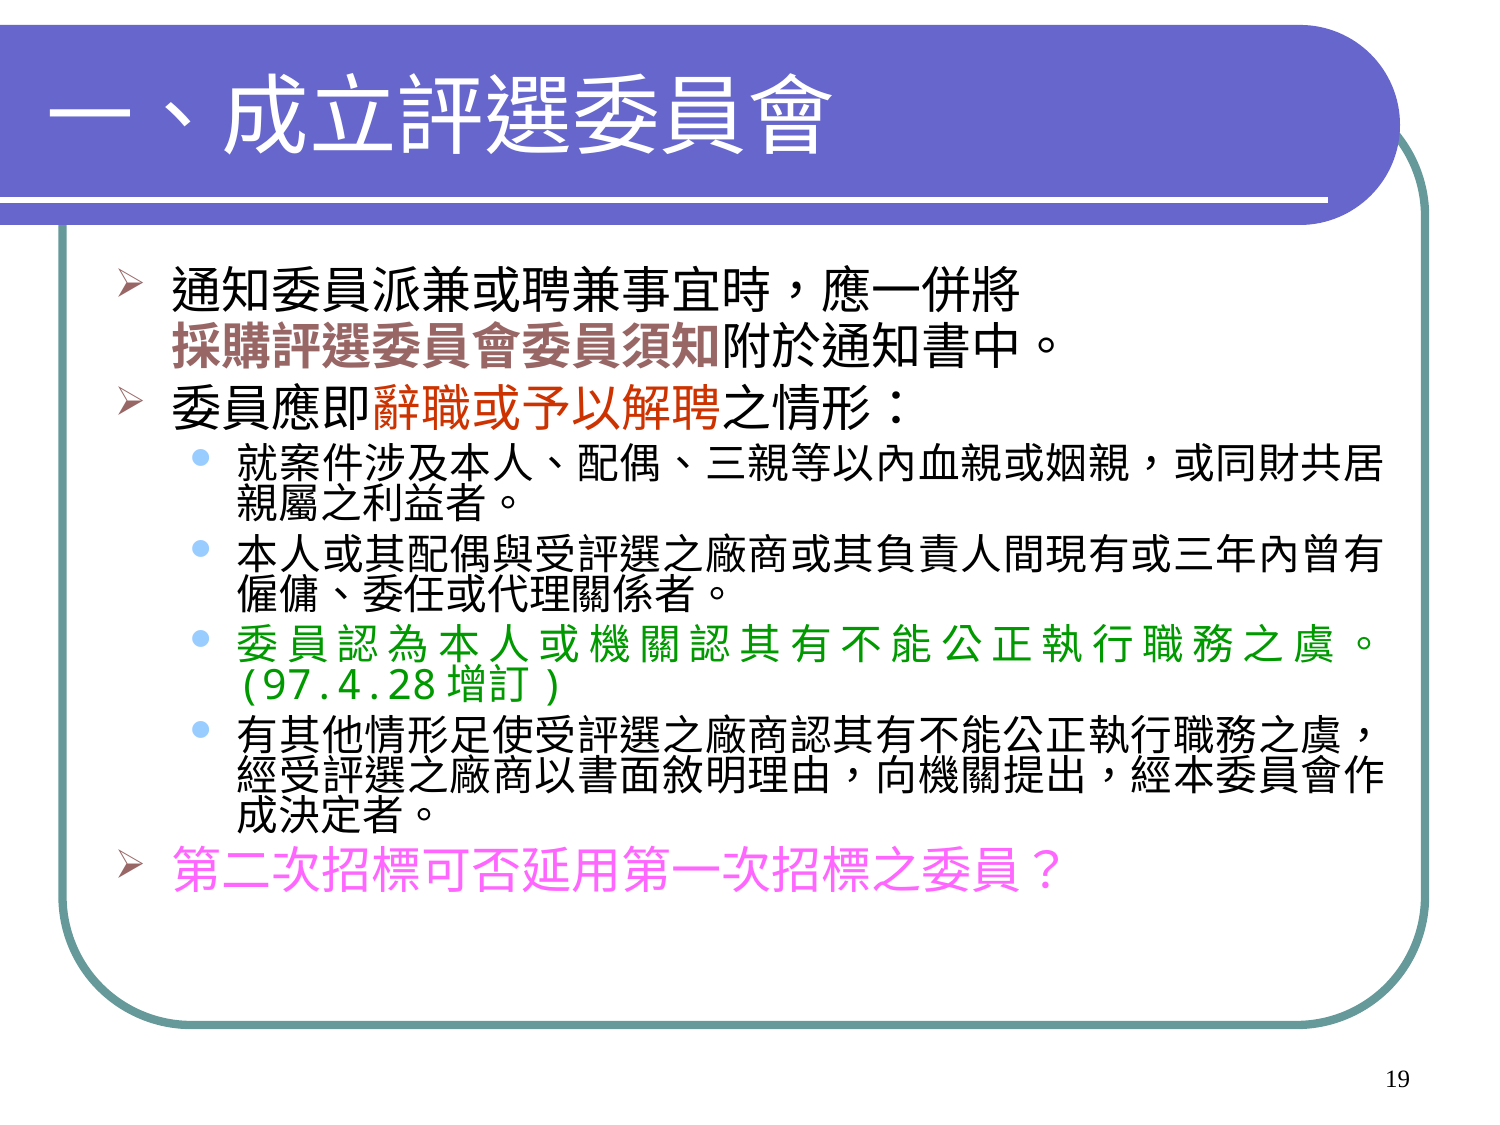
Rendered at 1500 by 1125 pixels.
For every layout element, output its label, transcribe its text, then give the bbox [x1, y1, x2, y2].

text_box <編號> [1074, 1025, 1426, 1101]
list 通知委員派兼或聘兼事宜時，應一併將採購評選委員會委員須知附於通知書中。 委員應即辭職或予以解聘之情形： 就案件涉及本人、配偶、三親等以內血親或姻親，或同財共居親屬之利益者。 本人或其配偶與受評選之廠商或其負責人間現有或三年內曾有僱傭、委任或代理關係者。 委員認為本人或機關認其有不能公正執行職務之虞。 (97.4.28增訂) 有其他情形足使受評選之廠商認其有不能公正執行職務之虞，經受評選之廠商以書面敘明理由，向機關提出，經本委員會作成決定者。 第二次招標可否延用第一次招標之委員？ [99, 262, 1401, 988]
title 一、成立評選委員會 [31, 37, 1347, 188]
